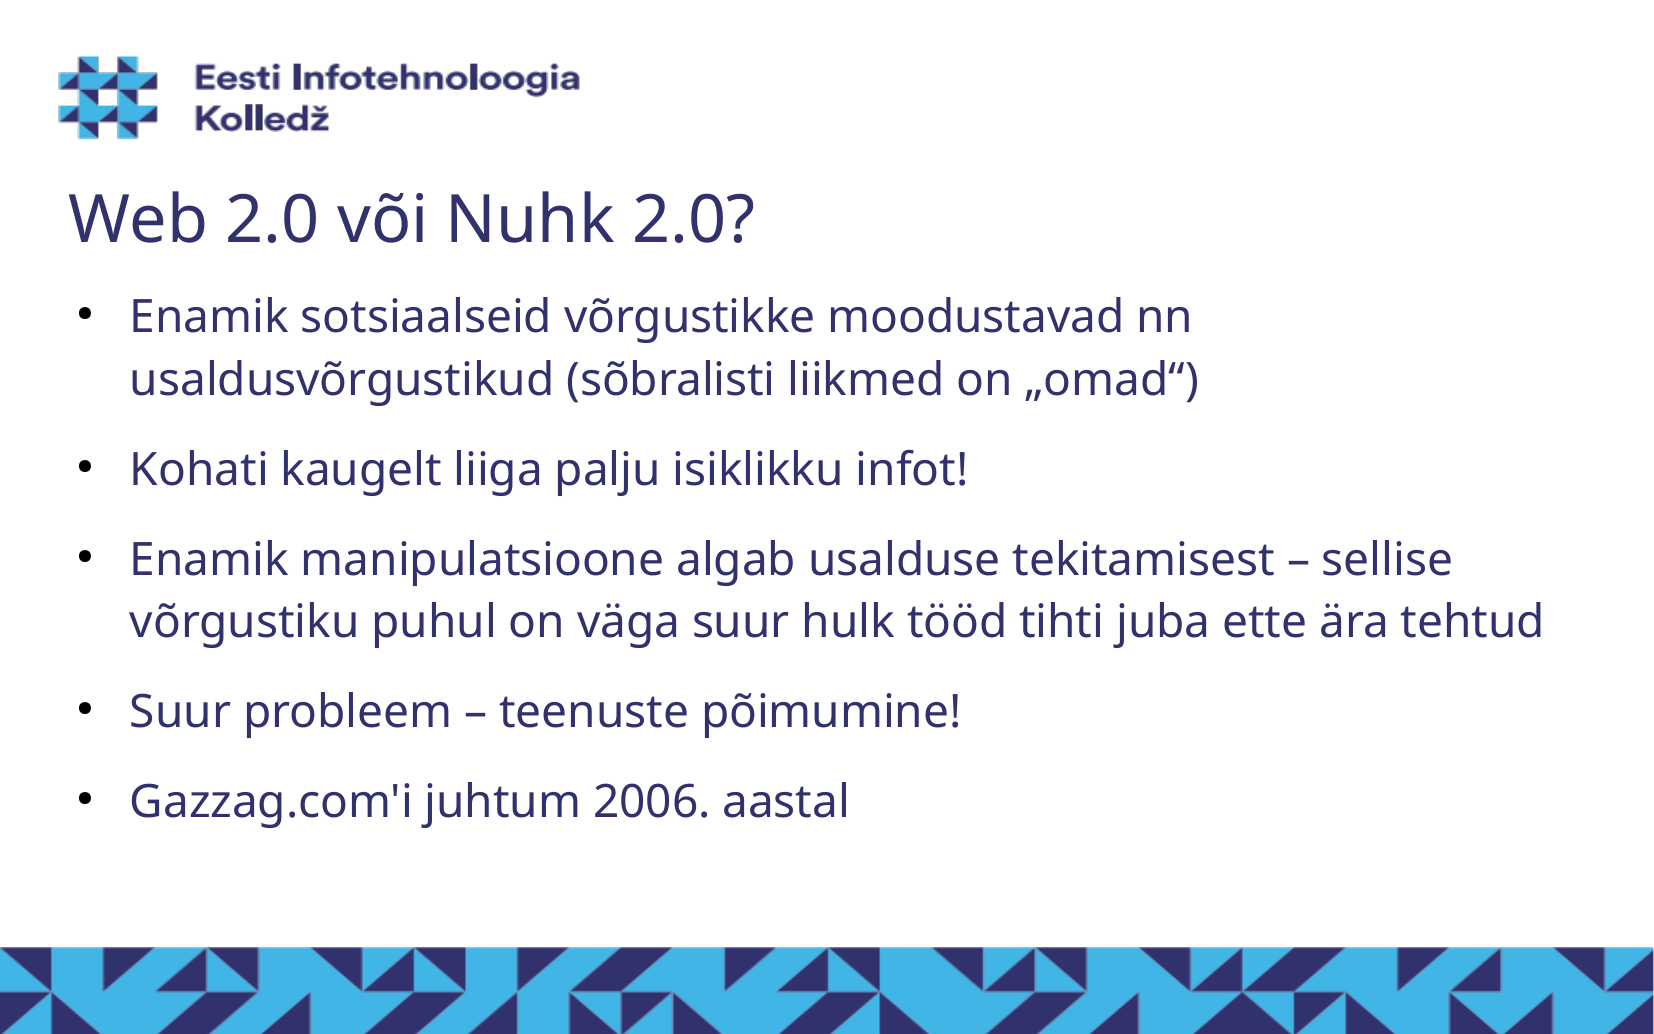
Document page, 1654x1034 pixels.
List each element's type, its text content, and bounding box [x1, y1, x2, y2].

list Enamik sotsiaalseid võrgustikke moodustavad nn usaldusvõrgustikud (sõbralisti liikmed on „omad“) Kohati kaugelt liiga palju isiklikku infot! Enamik manipulatsioone algab usalduse tekitamisest – sellise võrgustiku puhul on väga suur hulk tööd tihti juba ette ära tehtud Suur probleem – teenuste põimumine! Gazzag.com'i juhtum 2006. aastal [59, 283, 1595, 936]
title Web 2.0 või Nuhk 2.0? [68, 147, 1536, 283]
